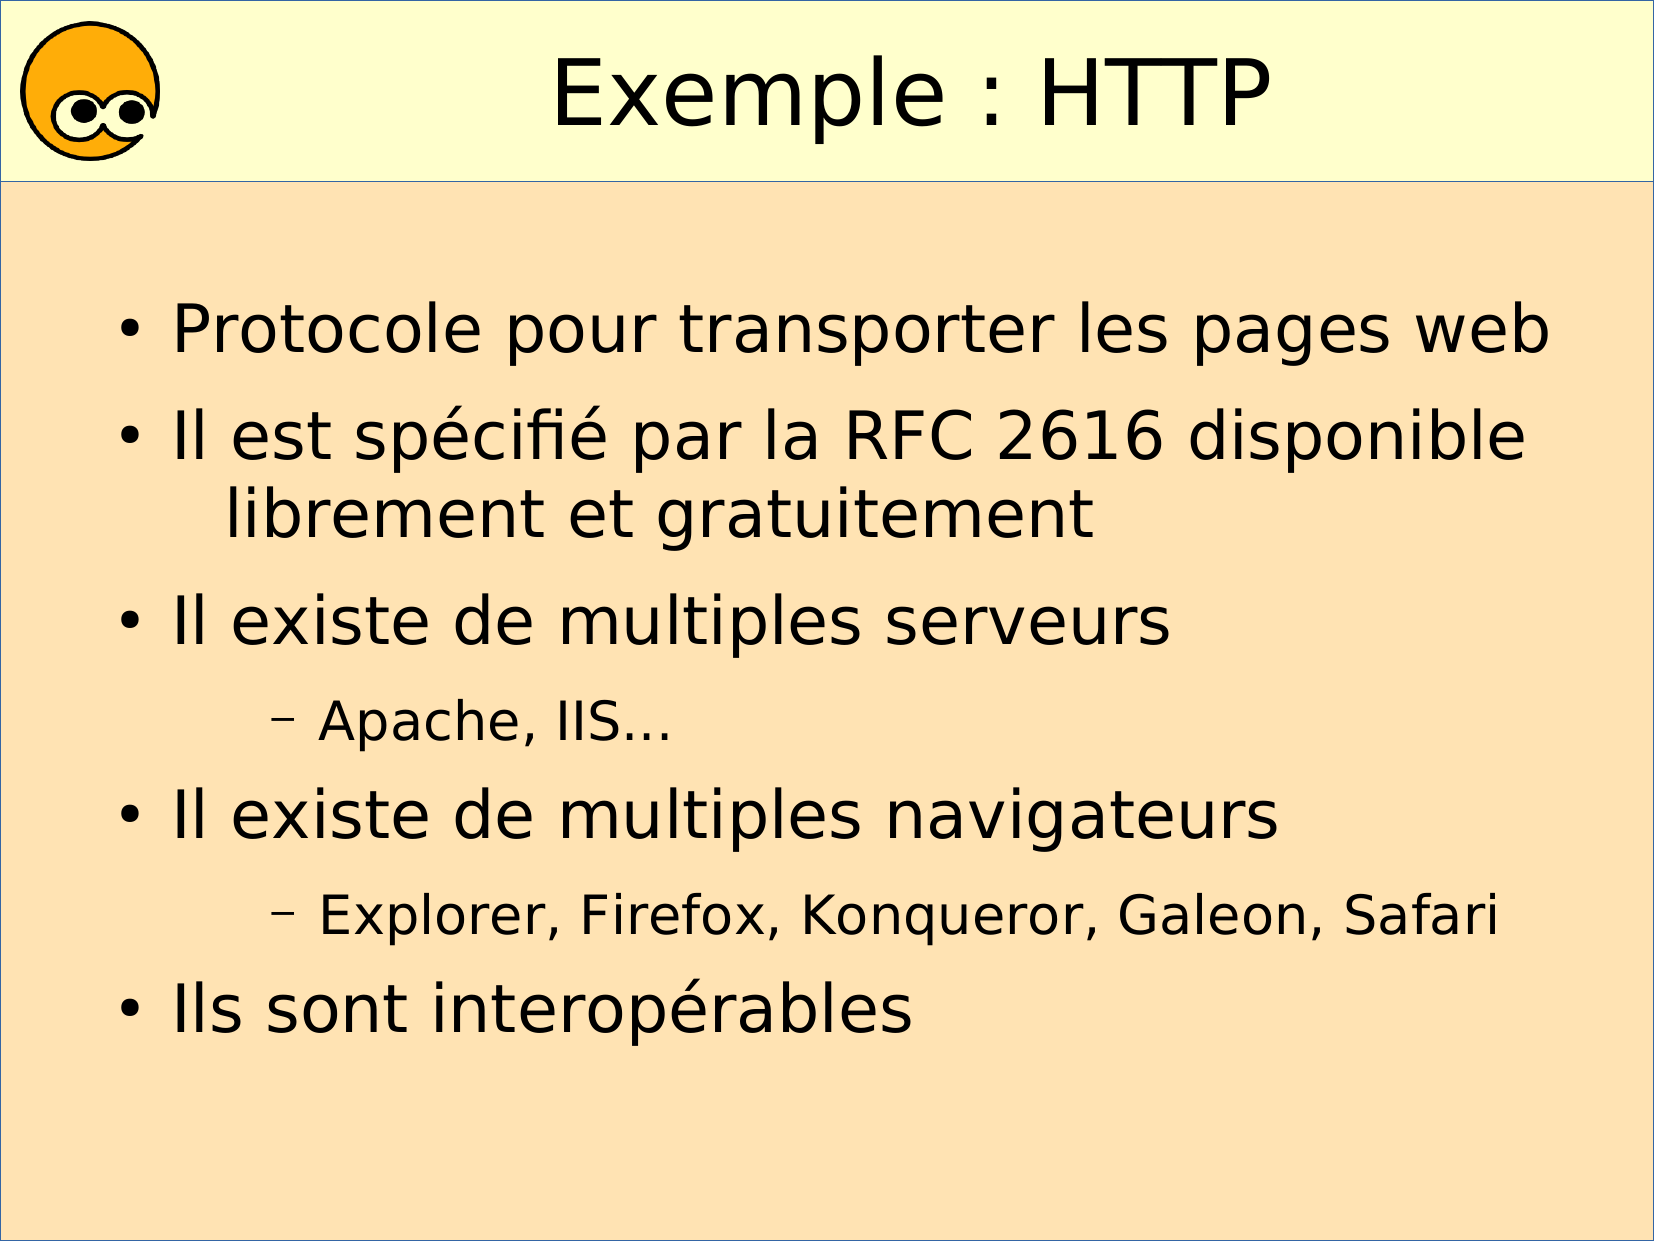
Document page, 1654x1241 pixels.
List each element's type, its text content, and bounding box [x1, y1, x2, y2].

title Exemple : HTTP [203, 33, 1620, 154]
list Protocole pour transporter les pages web Il est spécifié par la RFC 2616 disponible librement et gratuitement Il existe de multiples serveurs Apache, IIS... Il existe de multiples navigateurs Explorer, Firefox, Konqueror, Galeon, Safari Ils sont interopérables [82, 290, 1571, 1109]
picture [20, 21, 160, 161]
